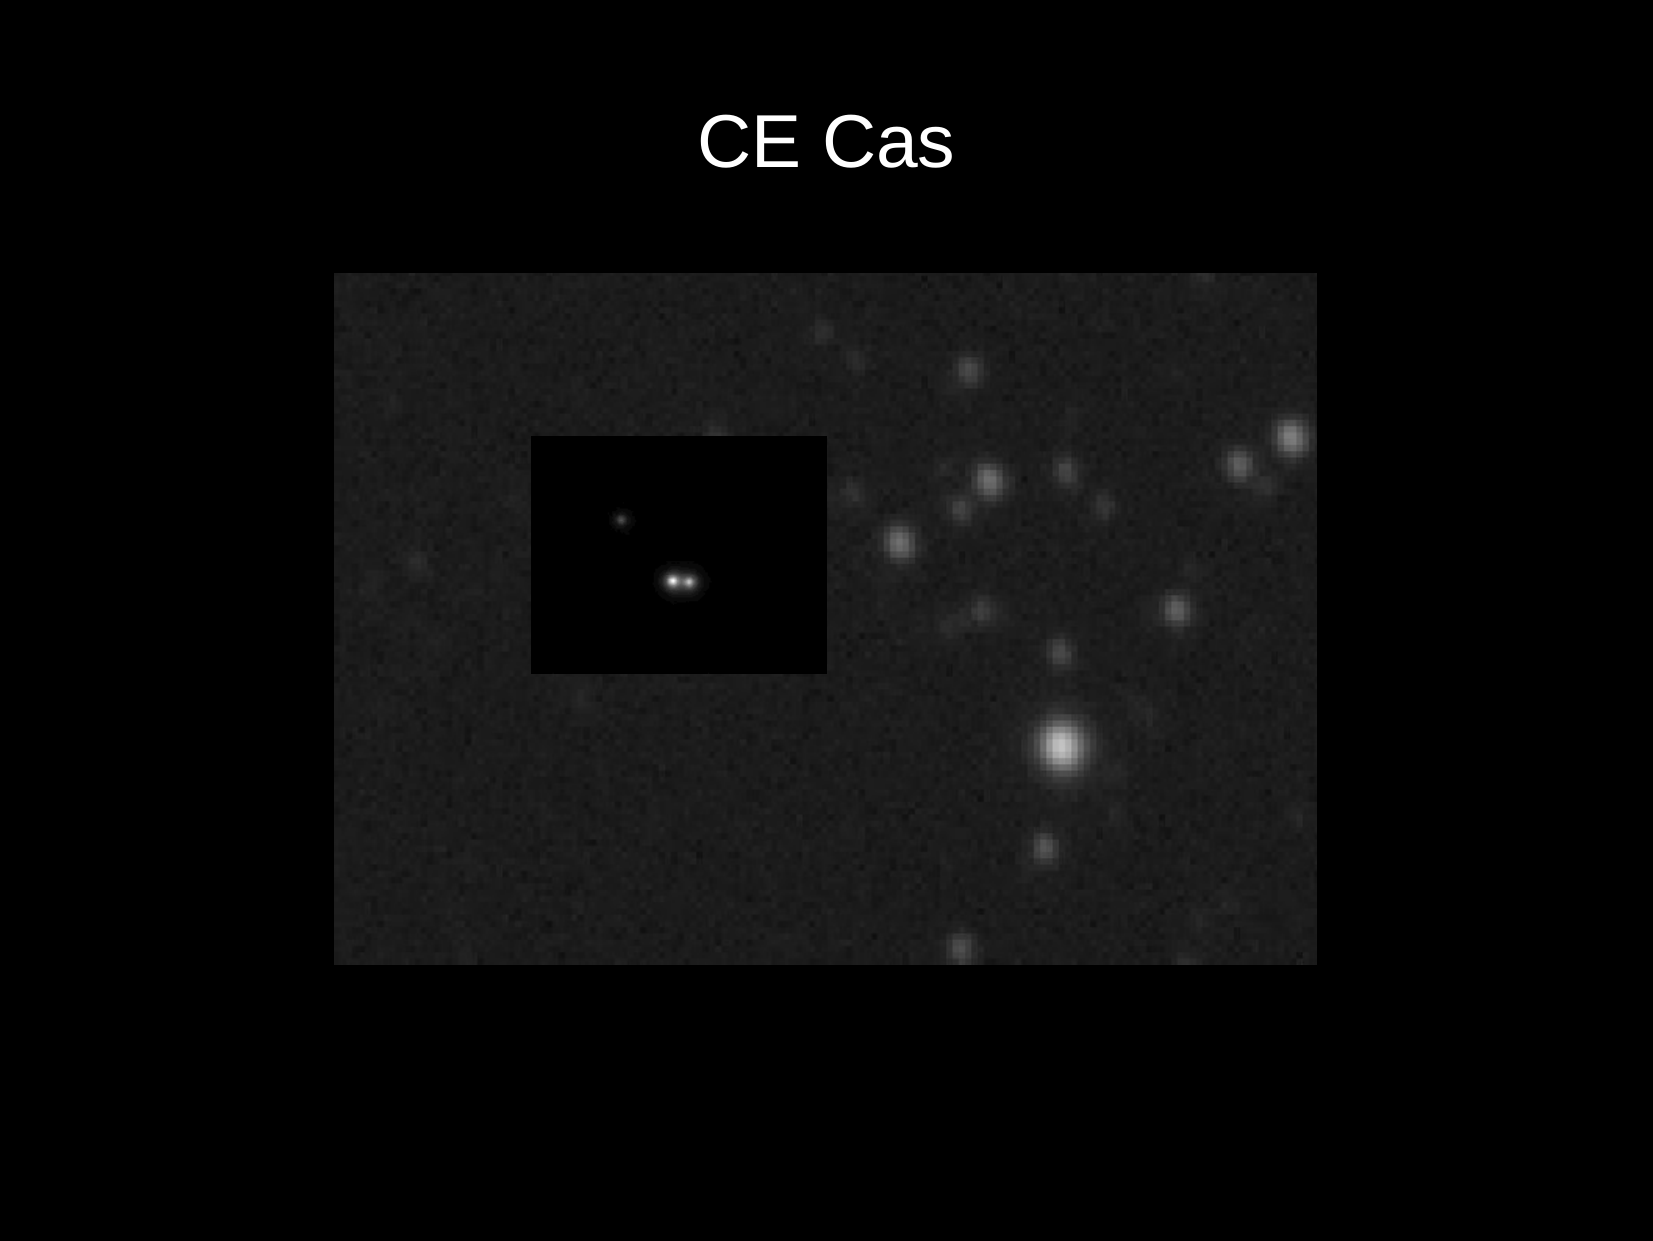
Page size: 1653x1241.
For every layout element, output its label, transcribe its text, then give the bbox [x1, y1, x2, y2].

picture [334, 273, 1317, 965]
text_box CE Cas [649, 88, 1004, 188]
